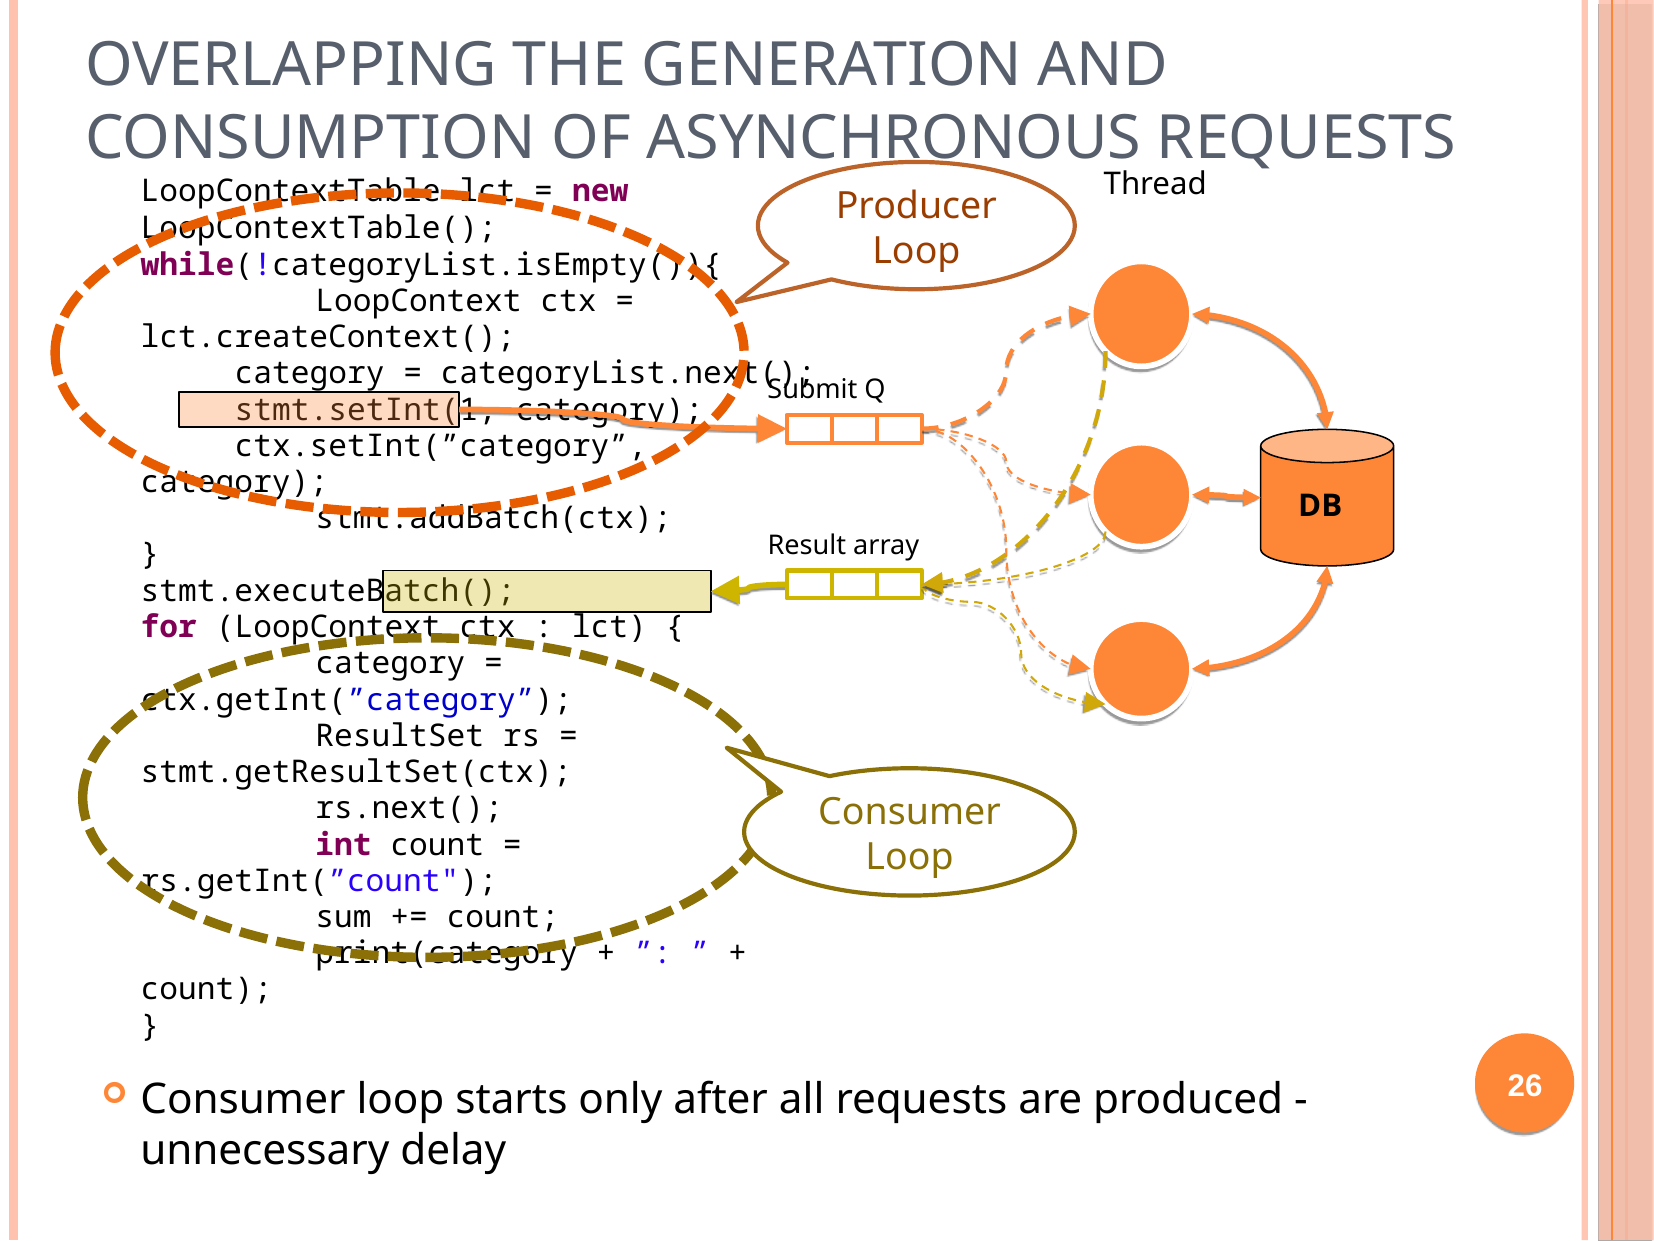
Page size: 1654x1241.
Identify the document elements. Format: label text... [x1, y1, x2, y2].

text_box Submit Q [752, 361, 934, 408]
text_box Producer Loop [736, 161, 1075, 303]
text_box Consumer Loop [726, 747, 1075, 896]
text_box Thread [1088, 153, 1249, 195]
list Consumer loop starts only after all requests are produced - unnecessary delay [85, 1062, 1436, 1182]
text_box [1090, 619, 1192, 719]
text_box [1090, 261, 1192, 367]
text_box [382, 570, 711, 613]
slide_number <number> [1470, 1036, 1581, 1132]
text_box Result array [752, 517, 967, 570]
text_box [178, 391, 459, 427]
text_box LoopContextTable lct = new LoopContextTable(); while(!categoryList.isEmpty()){ LoopContext ctx = lct.createContext(); category = categoryList.next(); stmt.setInt(1, category); ctx.setInt(”category”, category); stmt.addBatch(ctx); } stmt.executeBatch(); for (LoopContext ctx : lct) { category = ctx.getInt(”category”); ResultSet rs = stmt.getResultSet(ctx); rs.next(); int count = rs.getInt(”count"); sum += count; print(category + ”: ” + count); } [125, 163, 836, 806]
text_box [1090, 442, 1193, 547]
text_box [786, 414, 922, 443]
text_box [1260, 448, 1394, 566]
title Overlapping the generation and consumption of asynchronous requests [68, 13, 1544, 180]
text_box [786, 570, 922, 599]
text_box DB [1283, 475, 1387, 534]
